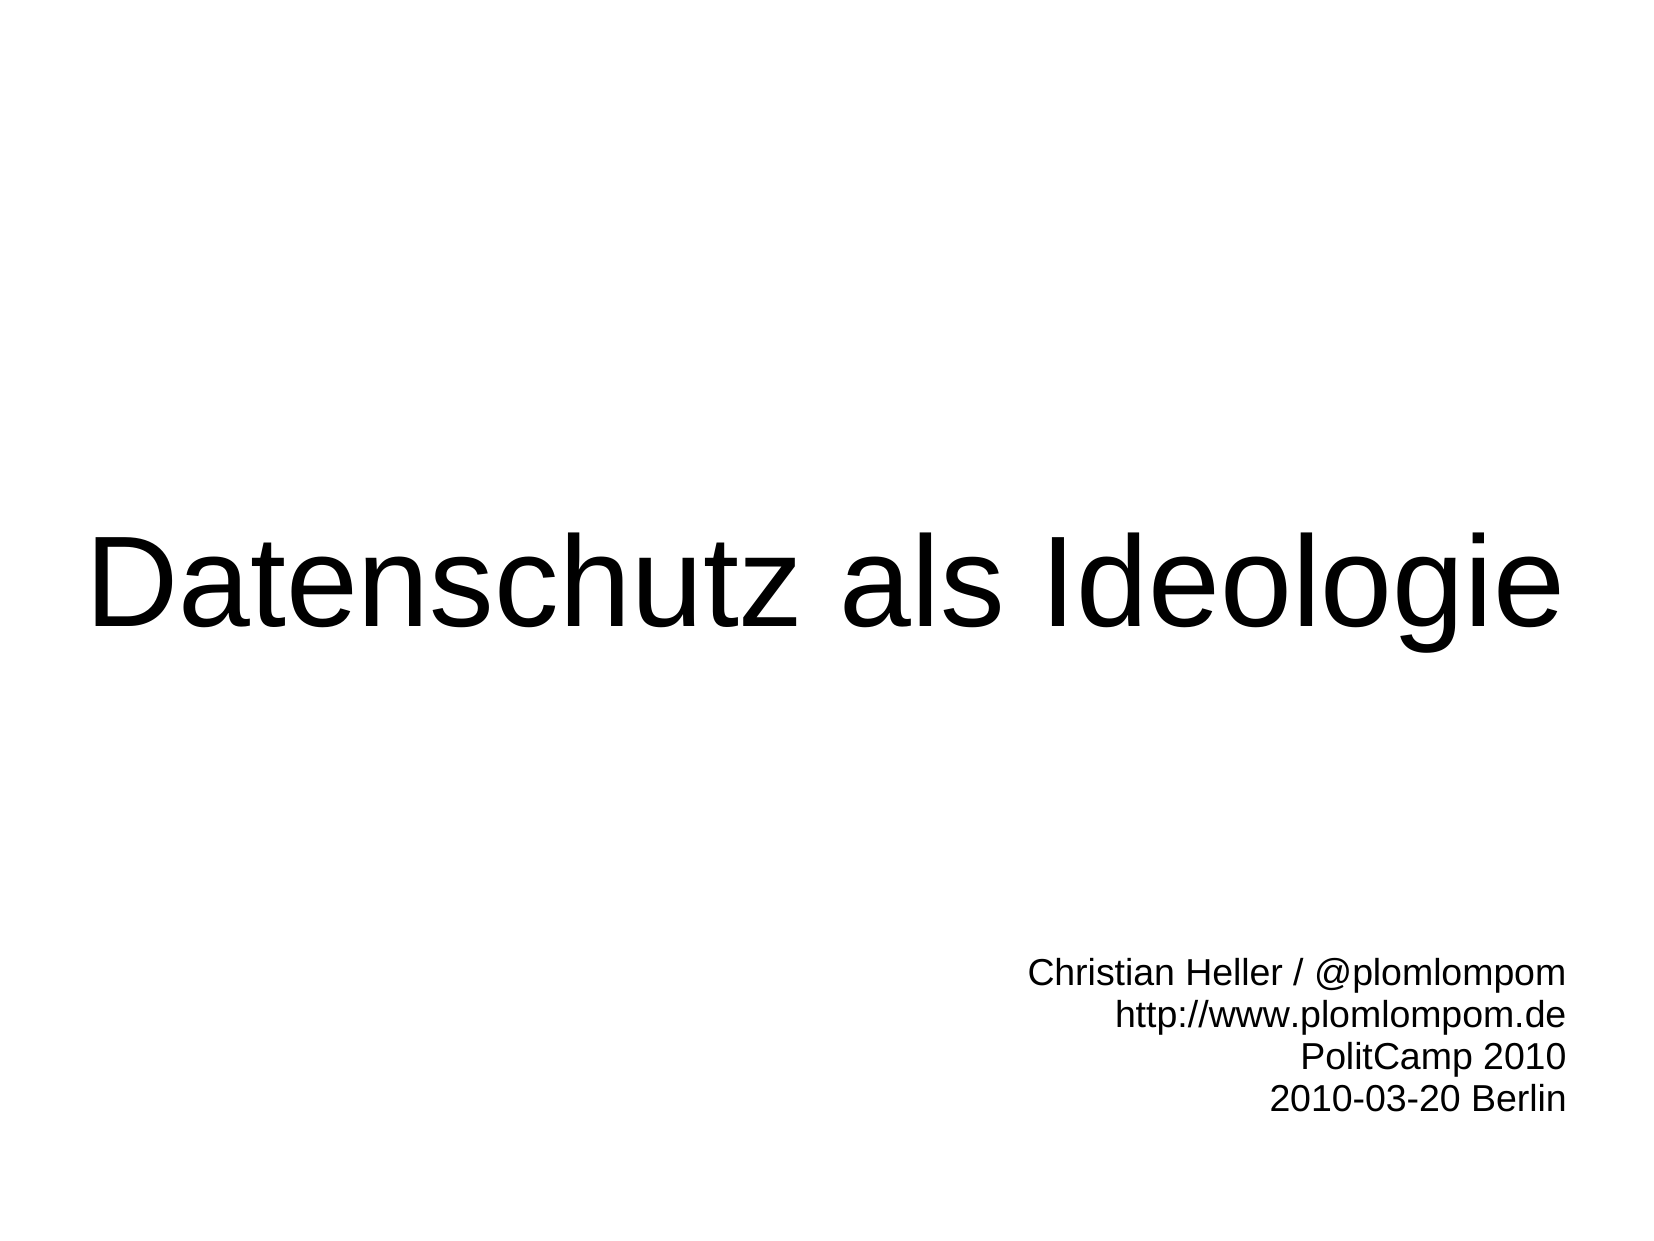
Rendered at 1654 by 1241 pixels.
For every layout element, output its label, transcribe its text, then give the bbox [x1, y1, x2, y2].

text_box Christian Heller / @plomlompom http://www.plomlompom.de PolitCamp 2010 2010-03-20 Berlin [1012, 942, 1582, 1126]
text_box Datenschutz als Ideologie [82, 56, 1571, 1102]
